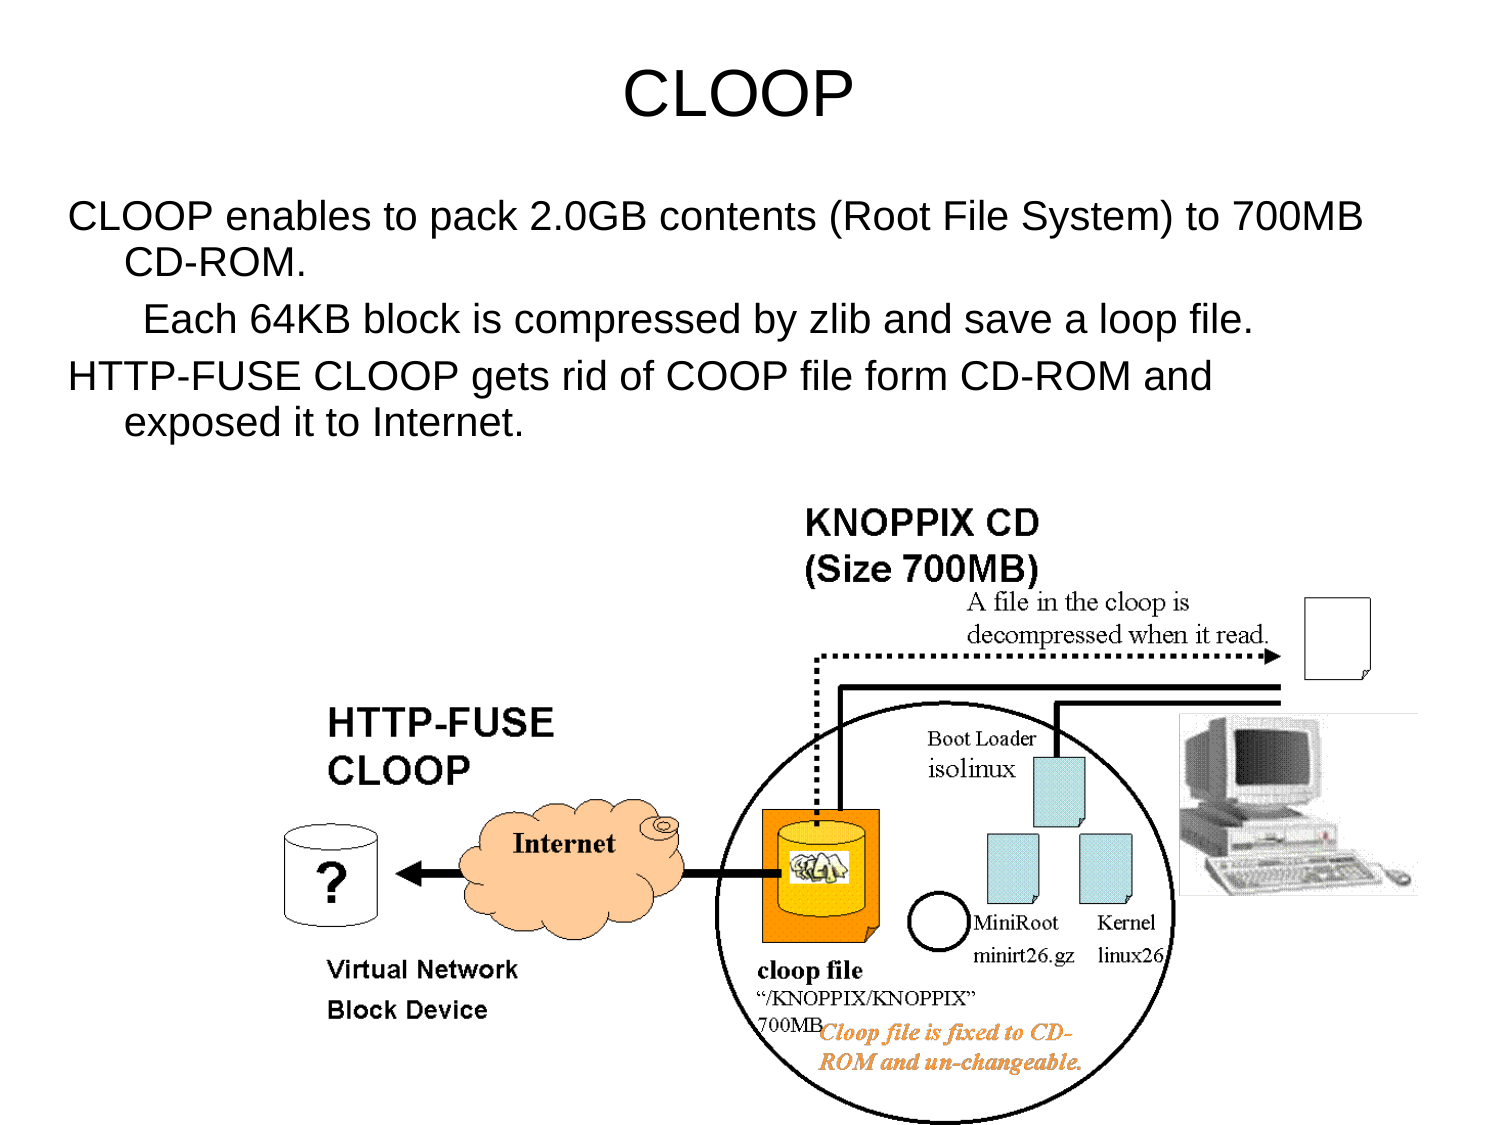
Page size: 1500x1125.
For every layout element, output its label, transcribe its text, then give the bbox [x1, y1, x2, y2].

picture [284, 494, 1418, 1125]
title CLOOP [64, 0, 1415, 188]
list CLOOP enables to pack 2.0GB contents (Root File System) to 700MB CD-ROM. Each 64KB block is compressed by zlib and save a loop file. HTTP-FUSE CLOOP gets rid of COOP file form CD-ROM and exposed it to Internet. [52, 184, 1388, 928]
